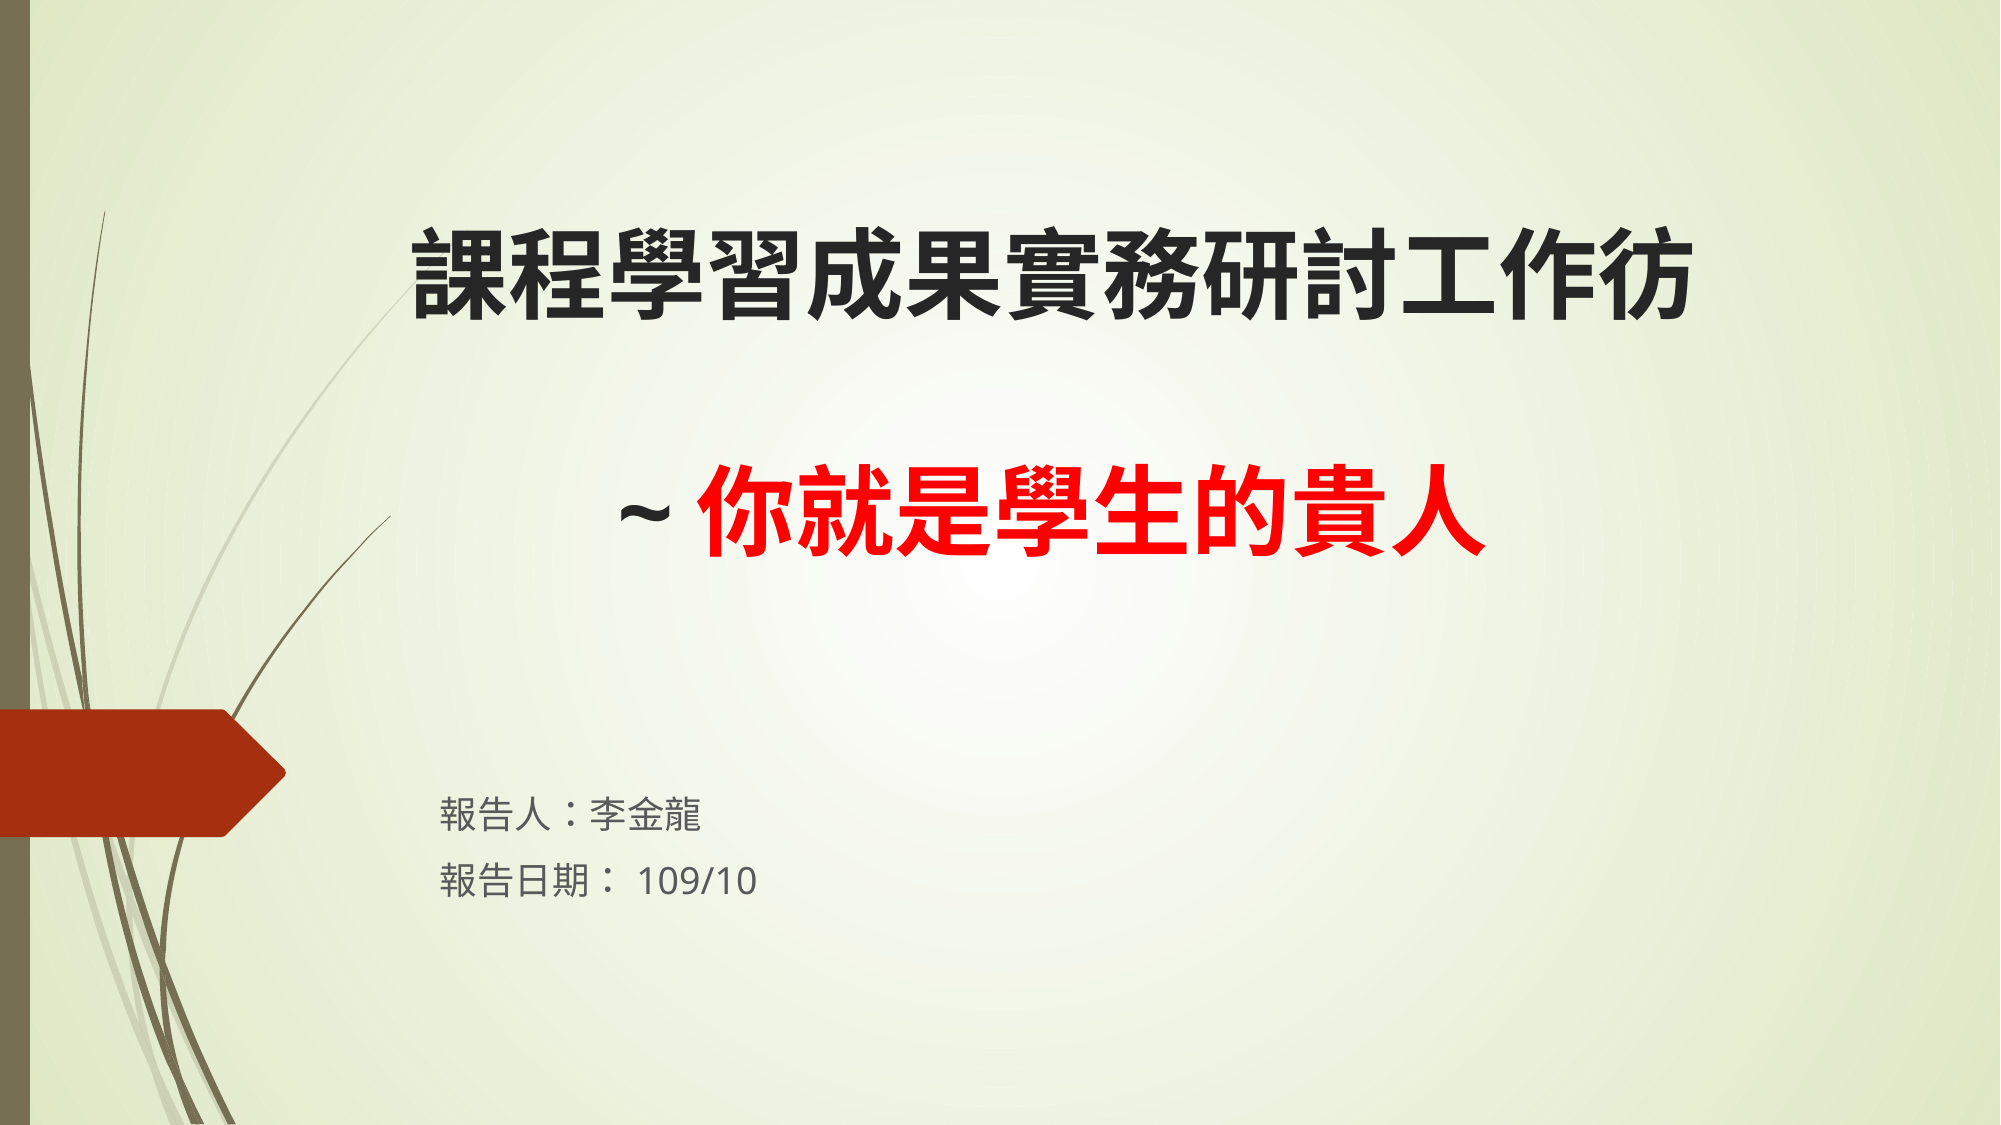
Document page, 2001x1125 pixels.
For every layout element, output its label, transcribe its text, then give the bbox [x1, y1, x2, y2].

title 課程學習成果實務研討工作彷 ~你就是學生的貴人 [321, 204, 1785, 576]
subtitle 報告人：李金龍 報告日期：109/10 [424, 783, 1888, 969]
